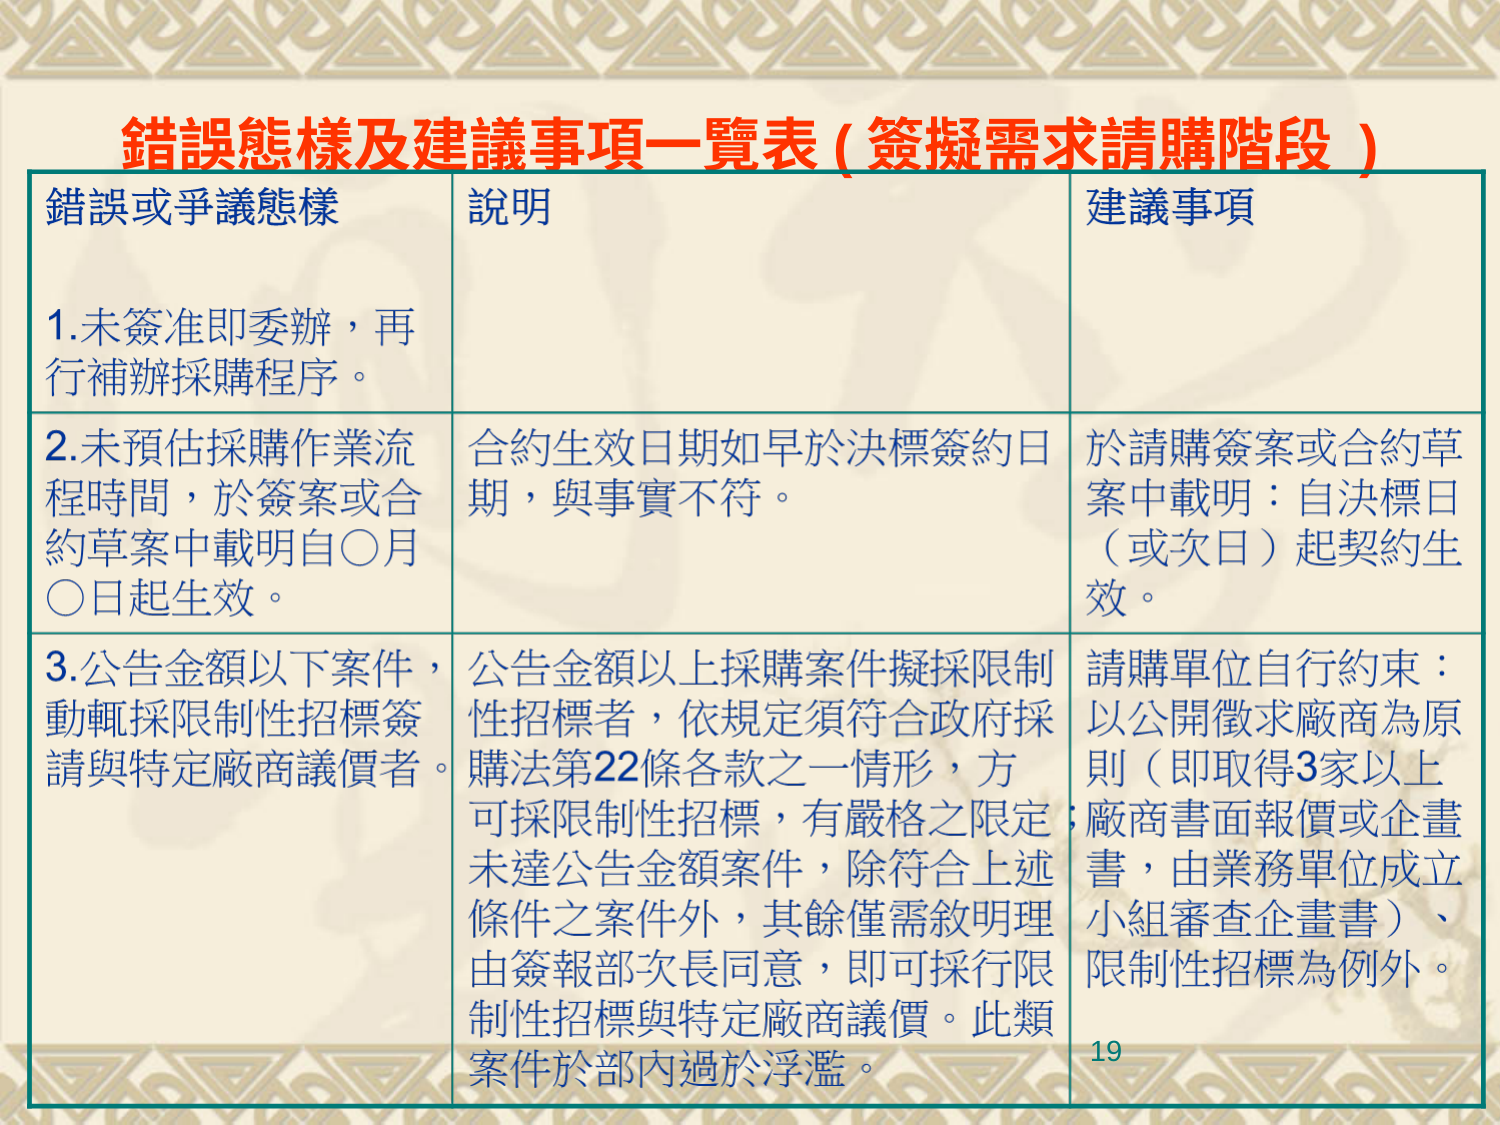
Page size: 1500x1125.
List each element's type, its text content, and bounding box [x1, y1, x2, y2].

title 錯誤態樣及建議事項一覽表(簽擬需求請購階段 ) [49, 99, 1451, 168]
picture [19, 168, 1489, 1118]
